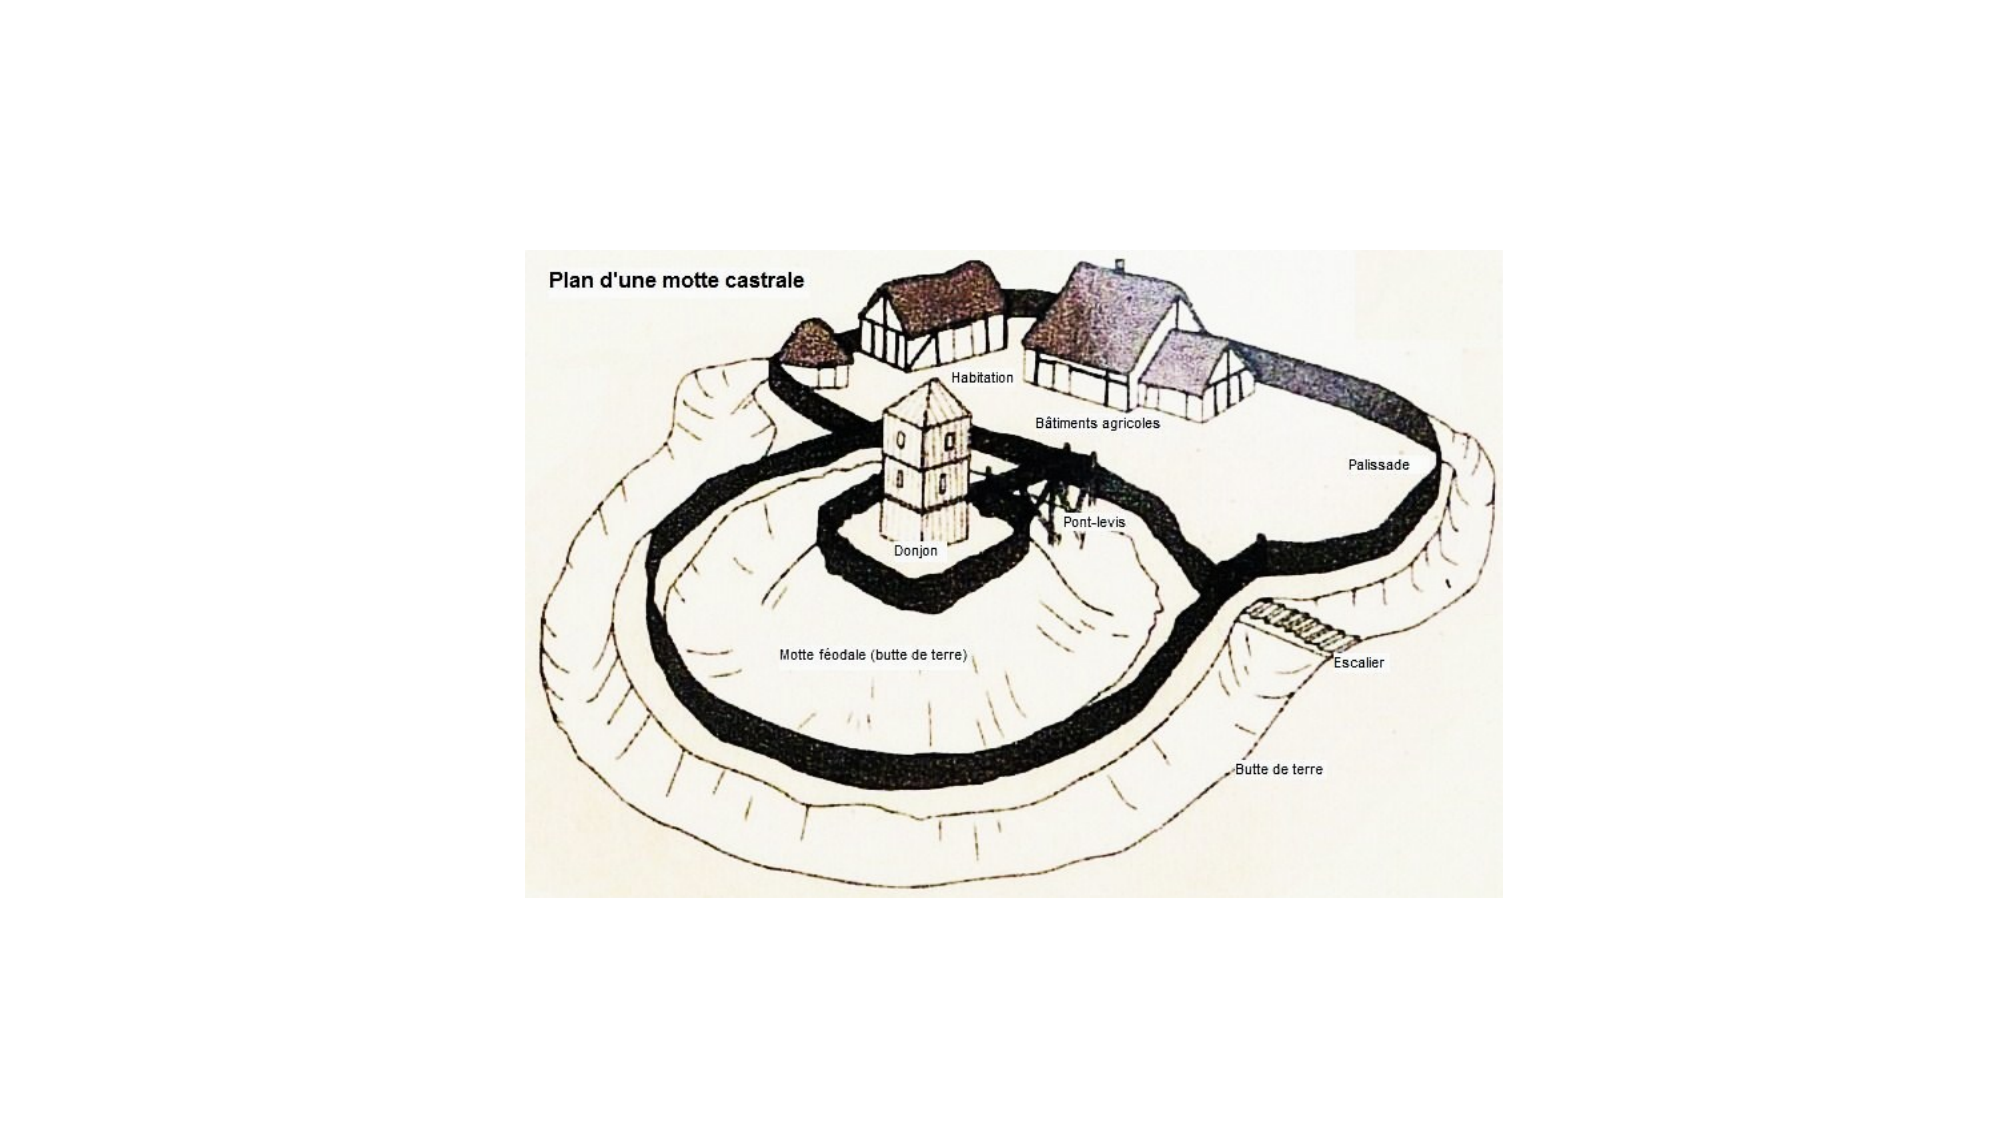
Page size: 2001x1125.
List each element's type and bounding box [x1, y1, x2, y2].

picture [525, 250, 1503, 898]
